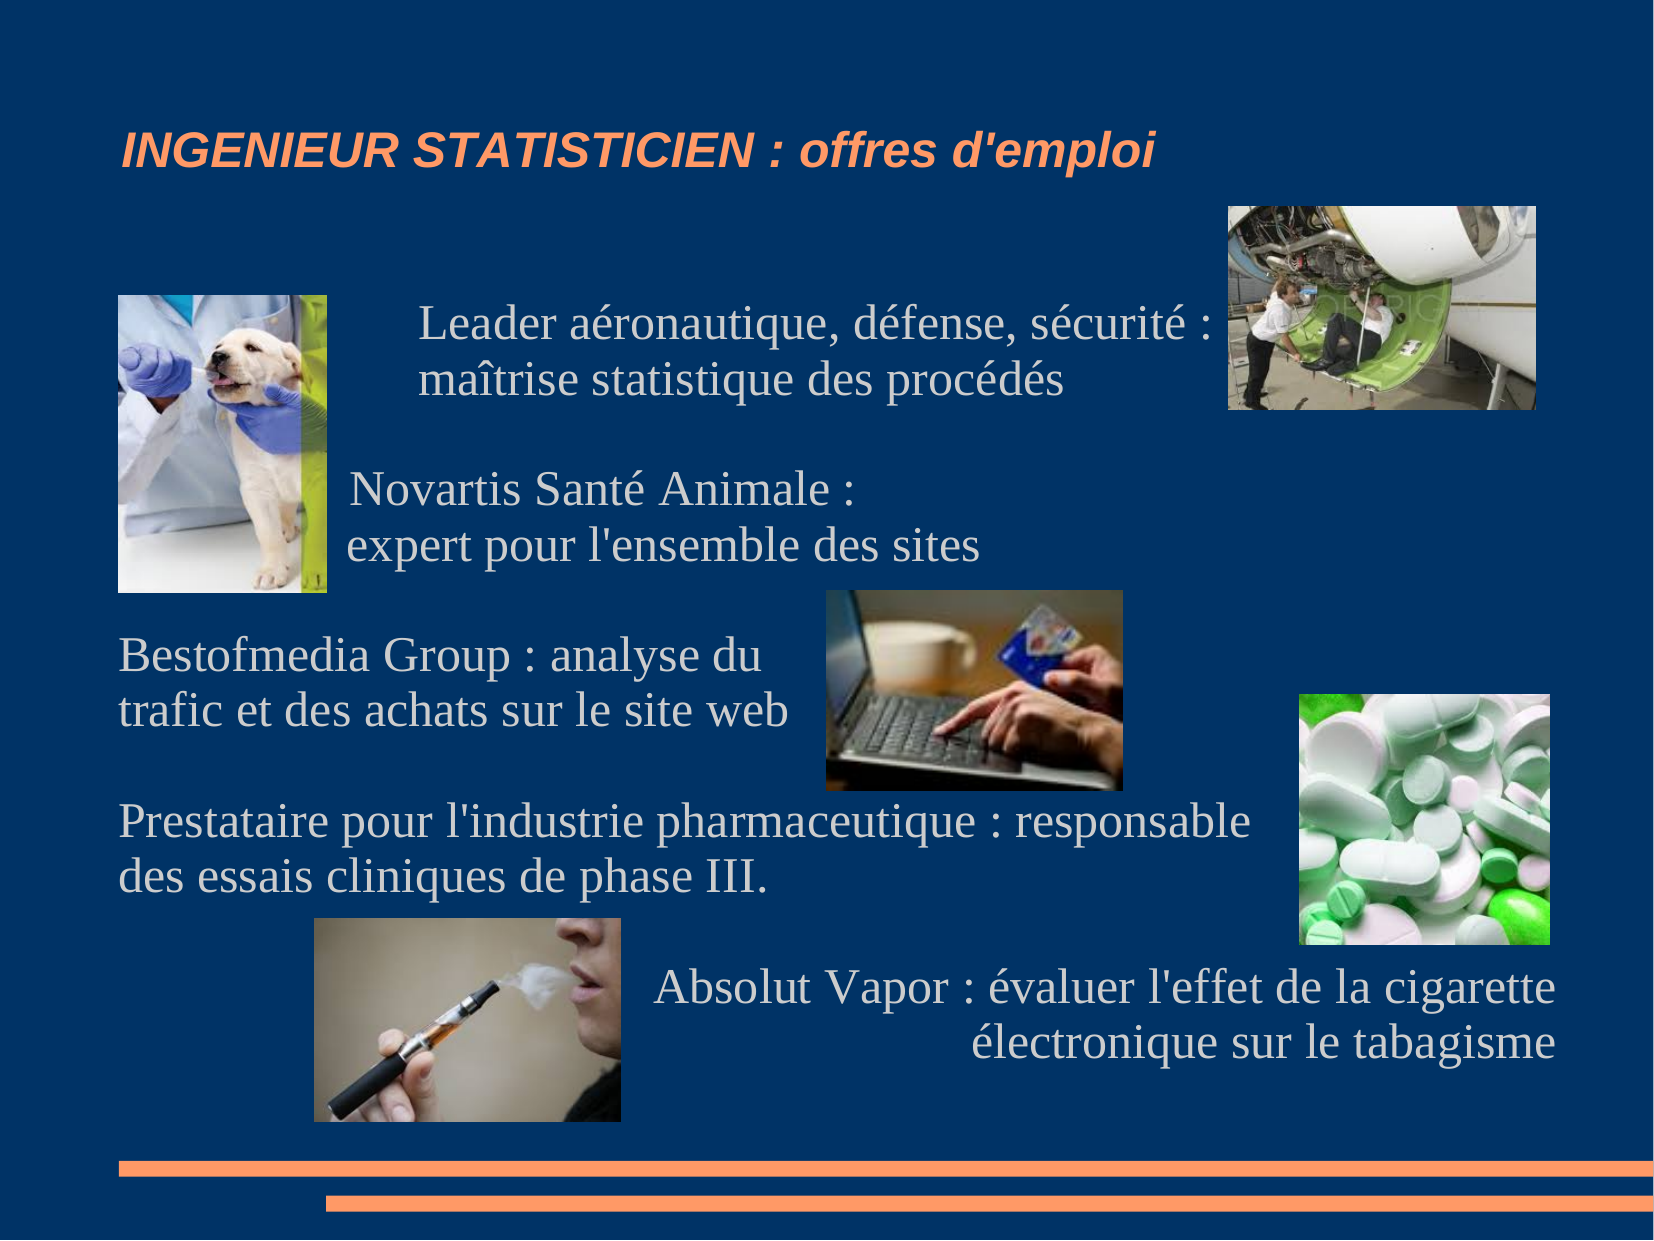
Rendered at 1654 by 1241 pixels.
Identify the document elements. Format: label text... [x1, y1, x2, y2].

title INGENIEUR STATISTICIEN : offres d'emploi [121, 46, 1534, 254]
picture [118, 295, 327, 593]
picture [314, 918, 621, 1123]
picture [826, 590, 1123, 791]
picture [1299, 694, 1550, 945]
subtitle Leader aéronautique, défense, sécurité : maîtrise statistique des procédés Novartis Santé Animale : expert pour l'ensemble des sites Bestofmedia Group : analyse du trafic et des achats sur le site web Prestataire pour l'industrie pharmaceutique : responsable des essais cliniques de phase III. Absolut Vapor : évaluer l'effet de la cigarette électronique sur le tabagisme [118, 295, 1558, 1125]
picture [1228, 206, 1536, 410]
